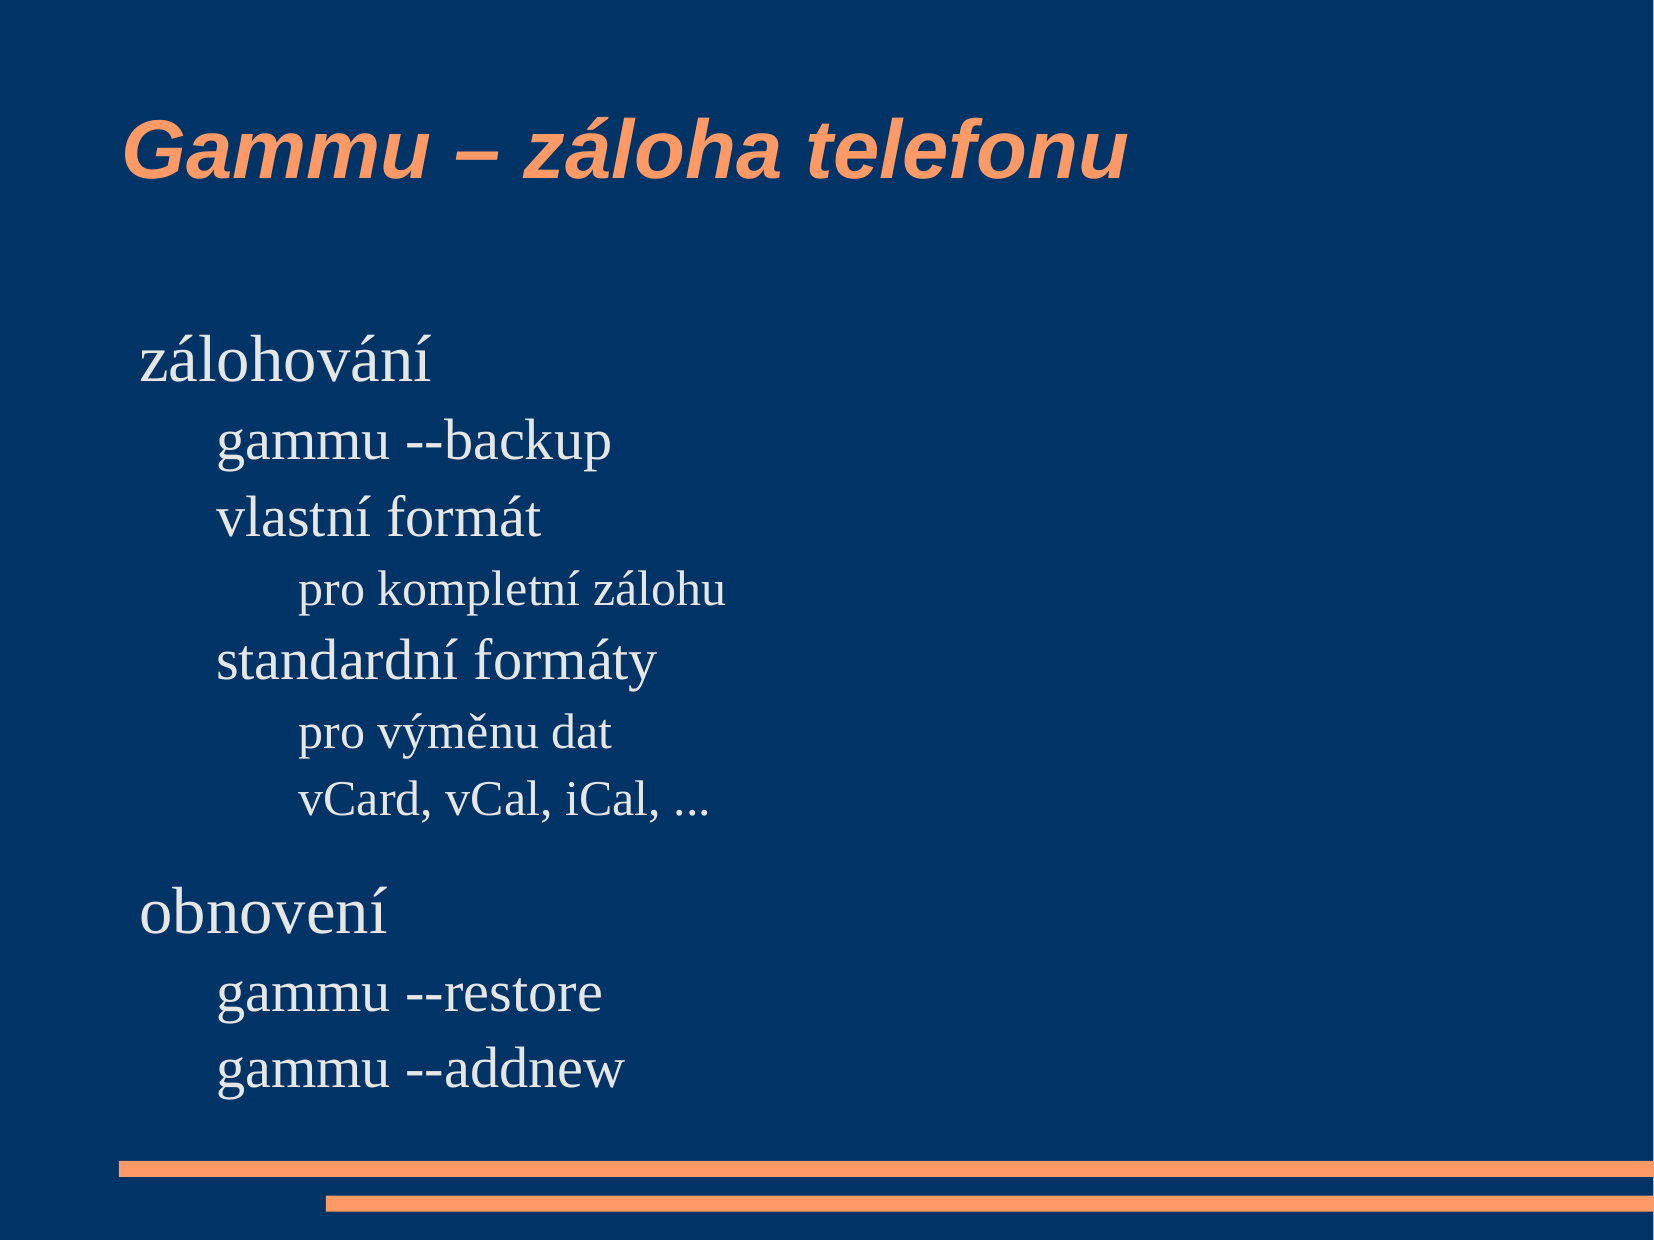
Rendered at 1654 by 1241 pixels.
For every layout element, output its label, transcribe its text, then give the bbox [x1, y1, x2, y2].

title Gammu – záloha telefonu [121, 46, 1534, 254]
list zálohování gammu --backup vlastní formát pro kompletní zálohu standardní formáty pro výměnu dat vCard, vCal, iCal, ... obnovení gammu --restore gammu --addnew [121, 322, 1561, 1133]
